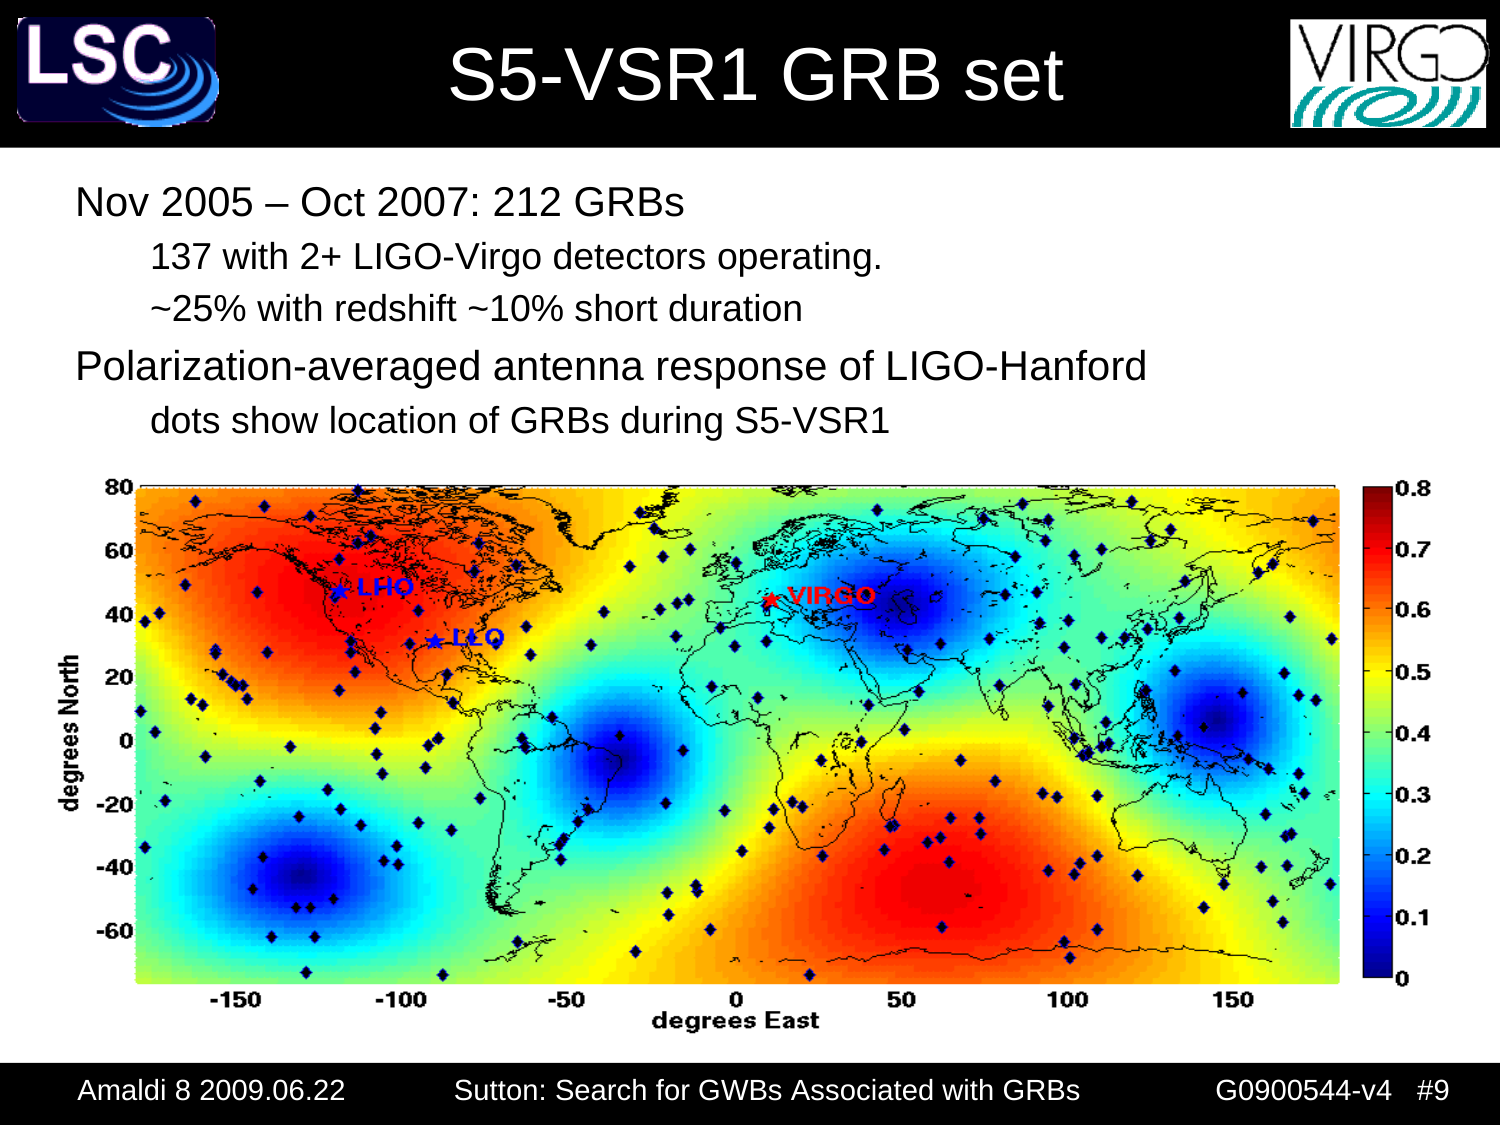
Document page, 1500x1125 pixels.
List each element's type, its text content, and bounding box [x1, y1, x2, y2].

picture [1290, 23, 1492, 129]
title S5-VSR1 GRB set [253, 24, 1258, 125]
picture [17, 17, 219, 127]
list Nov 2005 – Oct 2007: 212 GRBs 137 with 2+ LIGO-Virgo detectors operating. ~25% with redshift ~10% short duration Polarization-averaged antenna response of LIGO-Hanford dots show location of GRBs during S5-VSR1 [75, 178, 1426, 473]
picture [41, 425, 1478, 1037]
